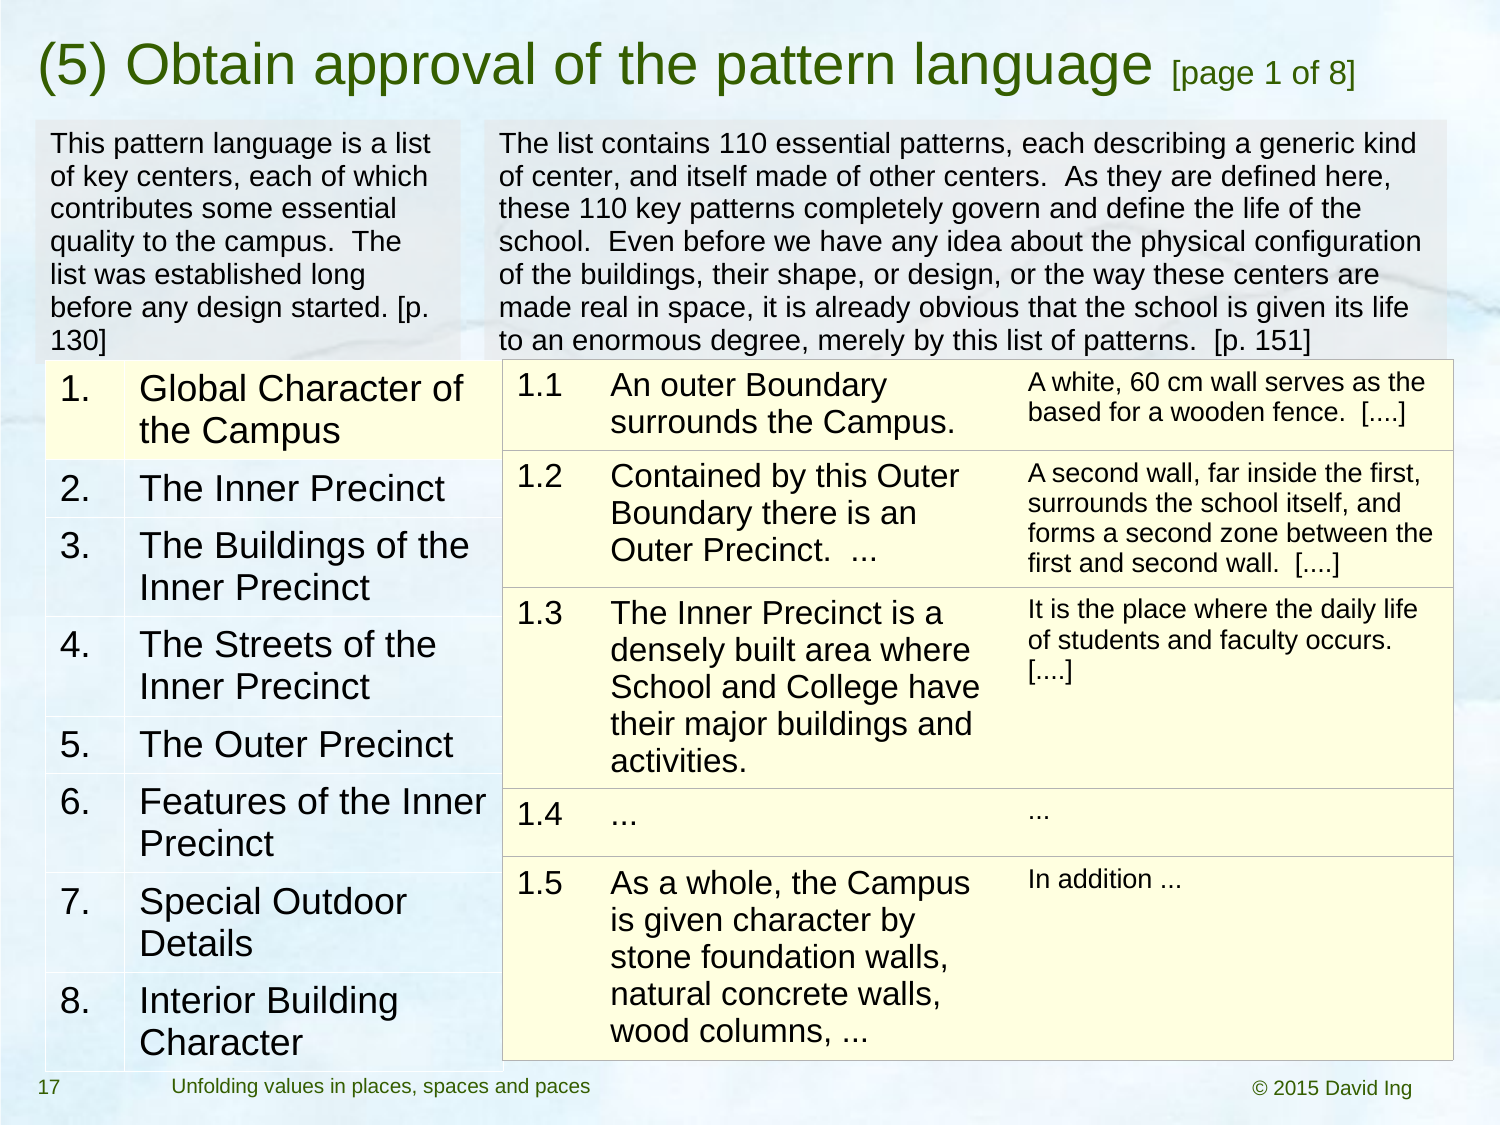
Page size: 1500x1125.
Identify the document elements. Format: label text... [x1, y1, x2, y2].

table_cell The Inner Precinct is a densely built area where School and College have their major buildings and activities. [596, 588, 1013, 788]
table_cell 6. [46, 774, 124, 872]
table_header Global Character of the Campus [125, 361, 502, 459]
table_cell It is the place where the daily life of students and faculty occurs. [....] [1013, 588, 1453, 788]
table_cell In addition ... [1013, 857, 1453, 1060]
table_cell 8. [46, 973, 124, 1071]
table_cell The Inner Precinct [125, 460, 502, 517]
table_cell The Outer Precinct [125, 717, 502, 773]
table_cell Features of the Inner Precinct [125, 774, 502, 872]
table_cell 2. [46, 460, 124, 517]
title (5) Obtain approval of the pattern language [page 1 of 8] [37, 37, 1463, 236]
table_header A white, 60 cm wall serves as the based for a wooden fence. [....] [1013, 360, 1453, 450]
table_cell The Streets of the Inner Precinct [125, 617, 502, 716]
text_box This pattern language is a list of key centers, each of which contributes some essential quality to the campus. The list was established long before any design started. [p. 130] [35, 119, 461, 364]
table_header 1. [46, 361, 124, 459]
table_cell A second wall, far inside the first, surrounds the school itself, and forms a second zone between the first and second wall. [....] [1013, 451, 1453, 587]
table_header An outer Boundary surrounds the Campus. [596, 360, 1013, 450]
table_cell 1.4 [503, 789, 596, 856]
table_cell 5. [46, 717, 124, 773]
text_box The list contains 110 essential patterns, each describing a generic kind of center, and itself made of other centers. As they are defined here, these 110 key patterns completely govern and define the life of the school. Even before we have any idea about the physical configuration of the buildings, their shape, or design, or the way these centers are made real in space, it is already obvious that the school is given its life to an enormous degree, merely by this list of patterns. [p. 151] [484, 119, 1447, 360]
table_cell As a whole, the Campus is given character by stone foundation walls, natural concrete walls, wood columns, ... [596, 857, 1013, 1060]
picture [0, 0, 1500, 1125]
table_cell Interior Building Character [125, 973, 503, 1071]
table_cell 1.2 [503, 451, 596, 587]
table_header 1.1 [503, 360, 596, 450]
table_cell The Buildings of the Inner Precinct [125, 518, 502, 616]
table_cell 3. [46, 518, 124, 616]
table_cell Contained by this Outer Boundary there is an Outer Precinct. ... [596, 451, 1013, 587]
table_cell 1.3 [503, 588, 596, 788]
table_cell 1.5 [503, 857, 596, 1060]
table_cell 7. [46, 873, 124, 972]
table_cell 4. [46, 617, 124, 716]
table_cell Special Outdoor Details [125, 873, 502, 972]
table_cell ... [596, 789, 1013, 856]
table_cell ... [1013, 789, 1453, 856]
